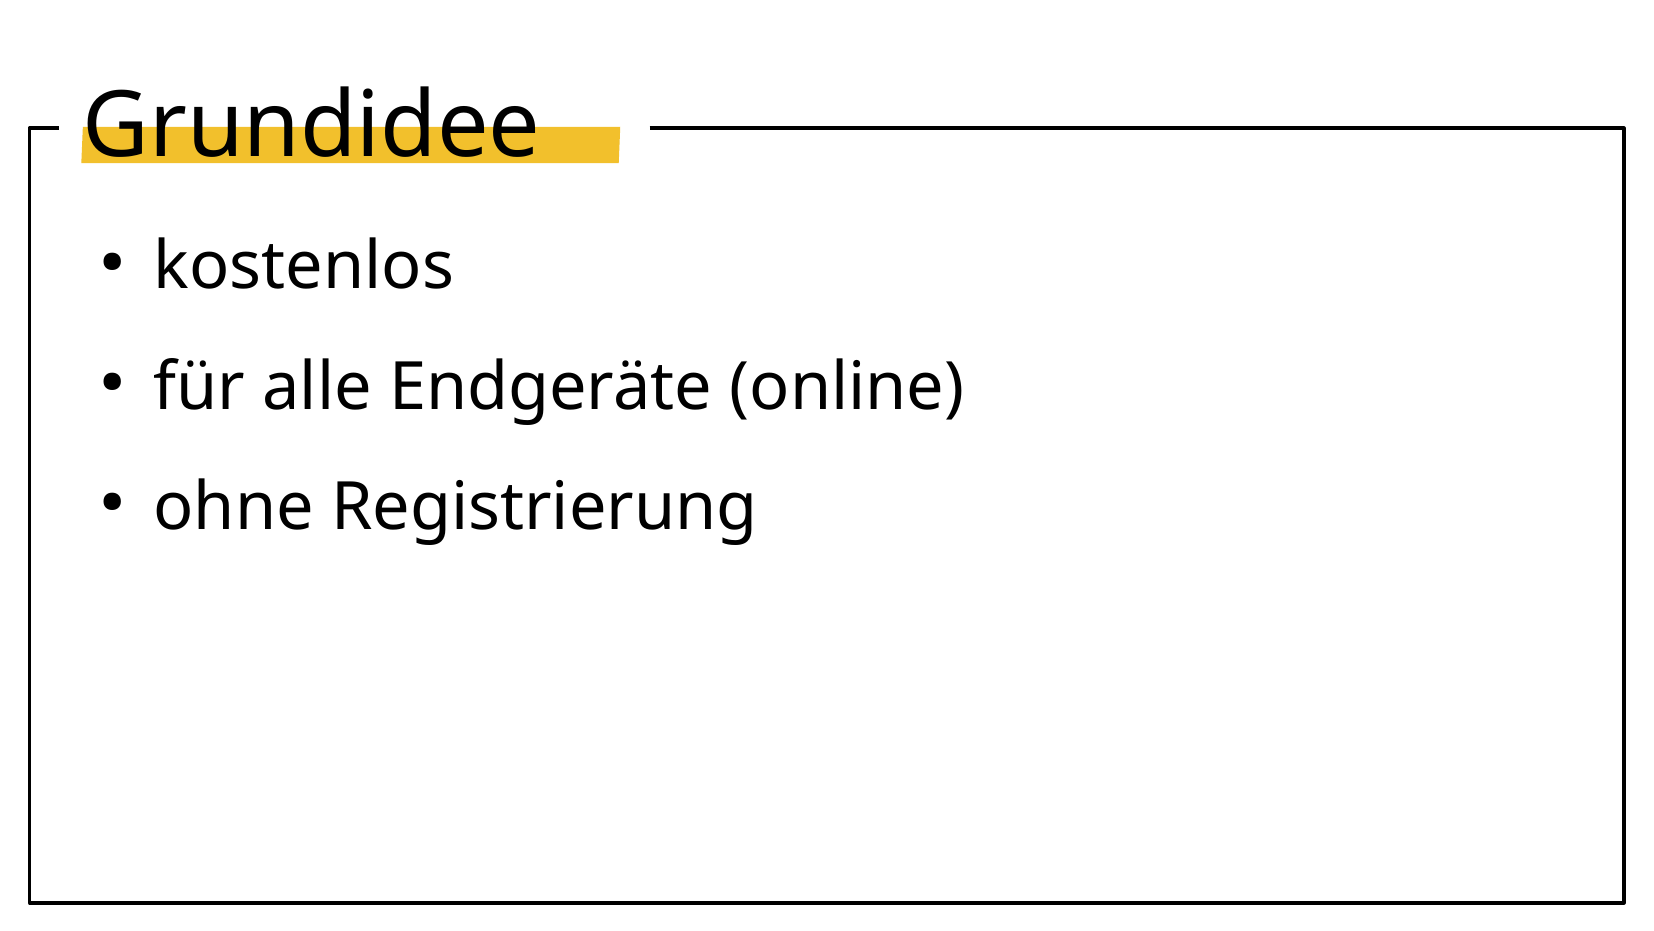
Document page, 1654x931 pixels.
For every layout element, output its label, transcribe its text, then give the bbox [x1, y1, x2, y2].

list kostenlos für alle Endgeräte (online) ohne Registrierung [82, 217, 1571, 758]
title Grundidee [82, 42, 1571, 199]
